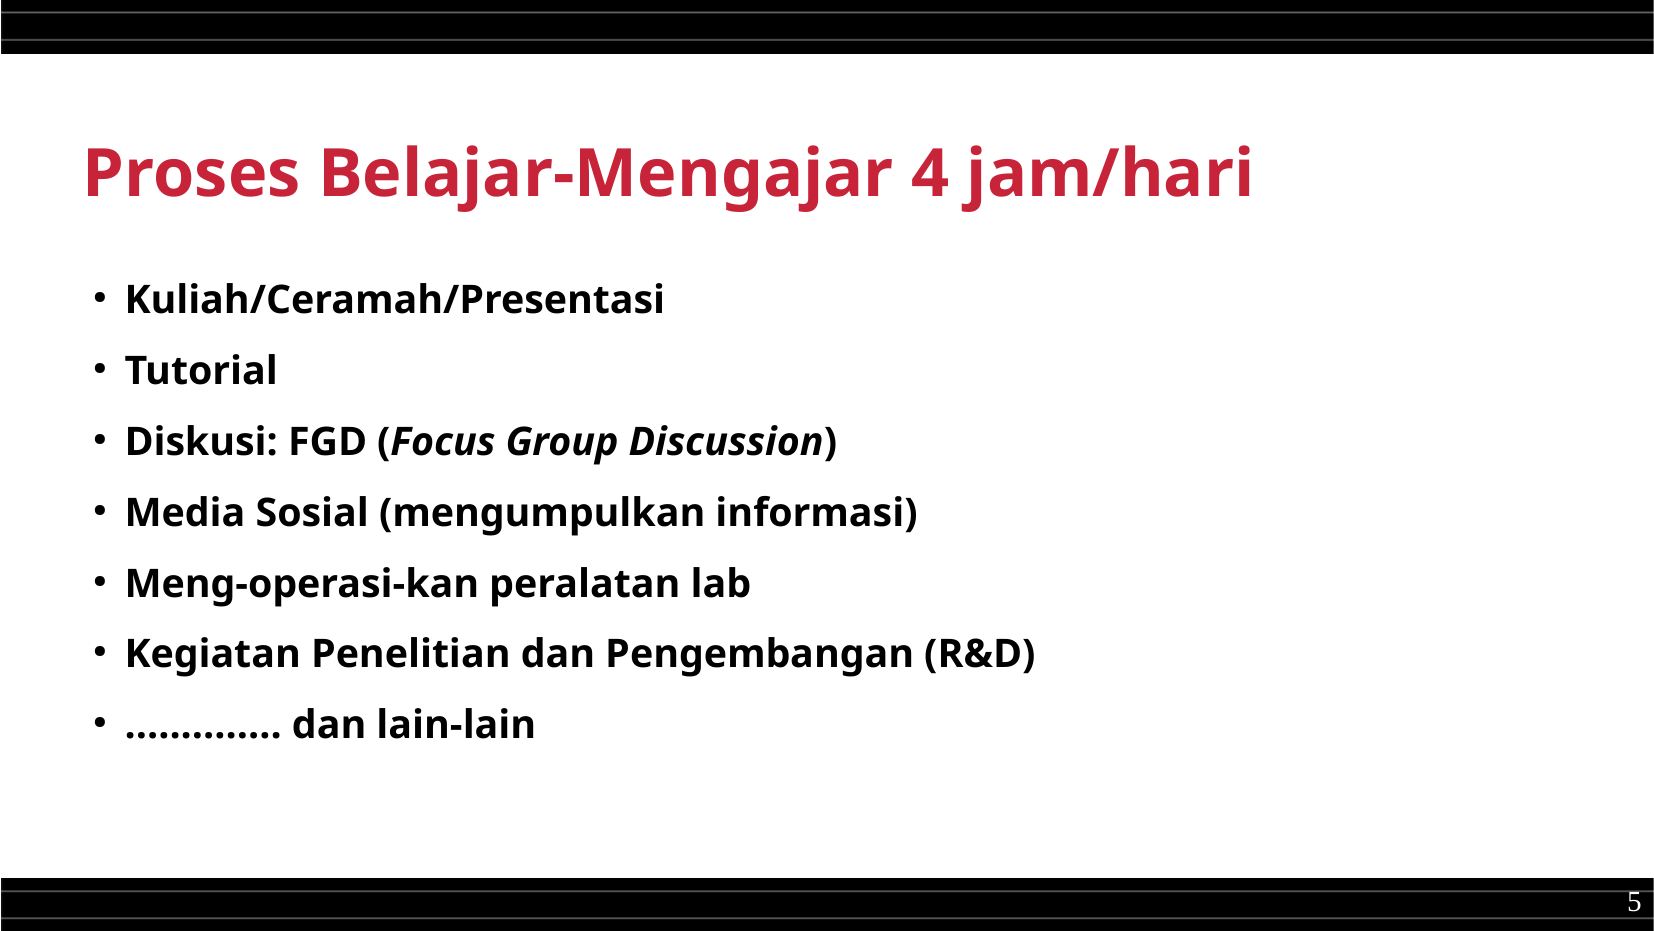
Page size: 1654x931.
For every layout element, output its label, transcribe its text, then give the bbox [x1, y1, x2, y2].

picture [1, 878, 1654, 931]
list Kuliah/Ceramah/Presentasi Tutorial Diskusi: FGD (Focus Group Discussion) Media Sosial (mengumpulkan informasi) Meng-operasi-kan peralatan lab Kegiatan Penelitian dan Pengembangan (R&D) .............. dan lain-lain [82, 271, 1571, 758]
picture [1, 0, 1654, 54]
title Proses Belajar-Mengajar 4 jam/hari [82, 92, 1571, 249]
